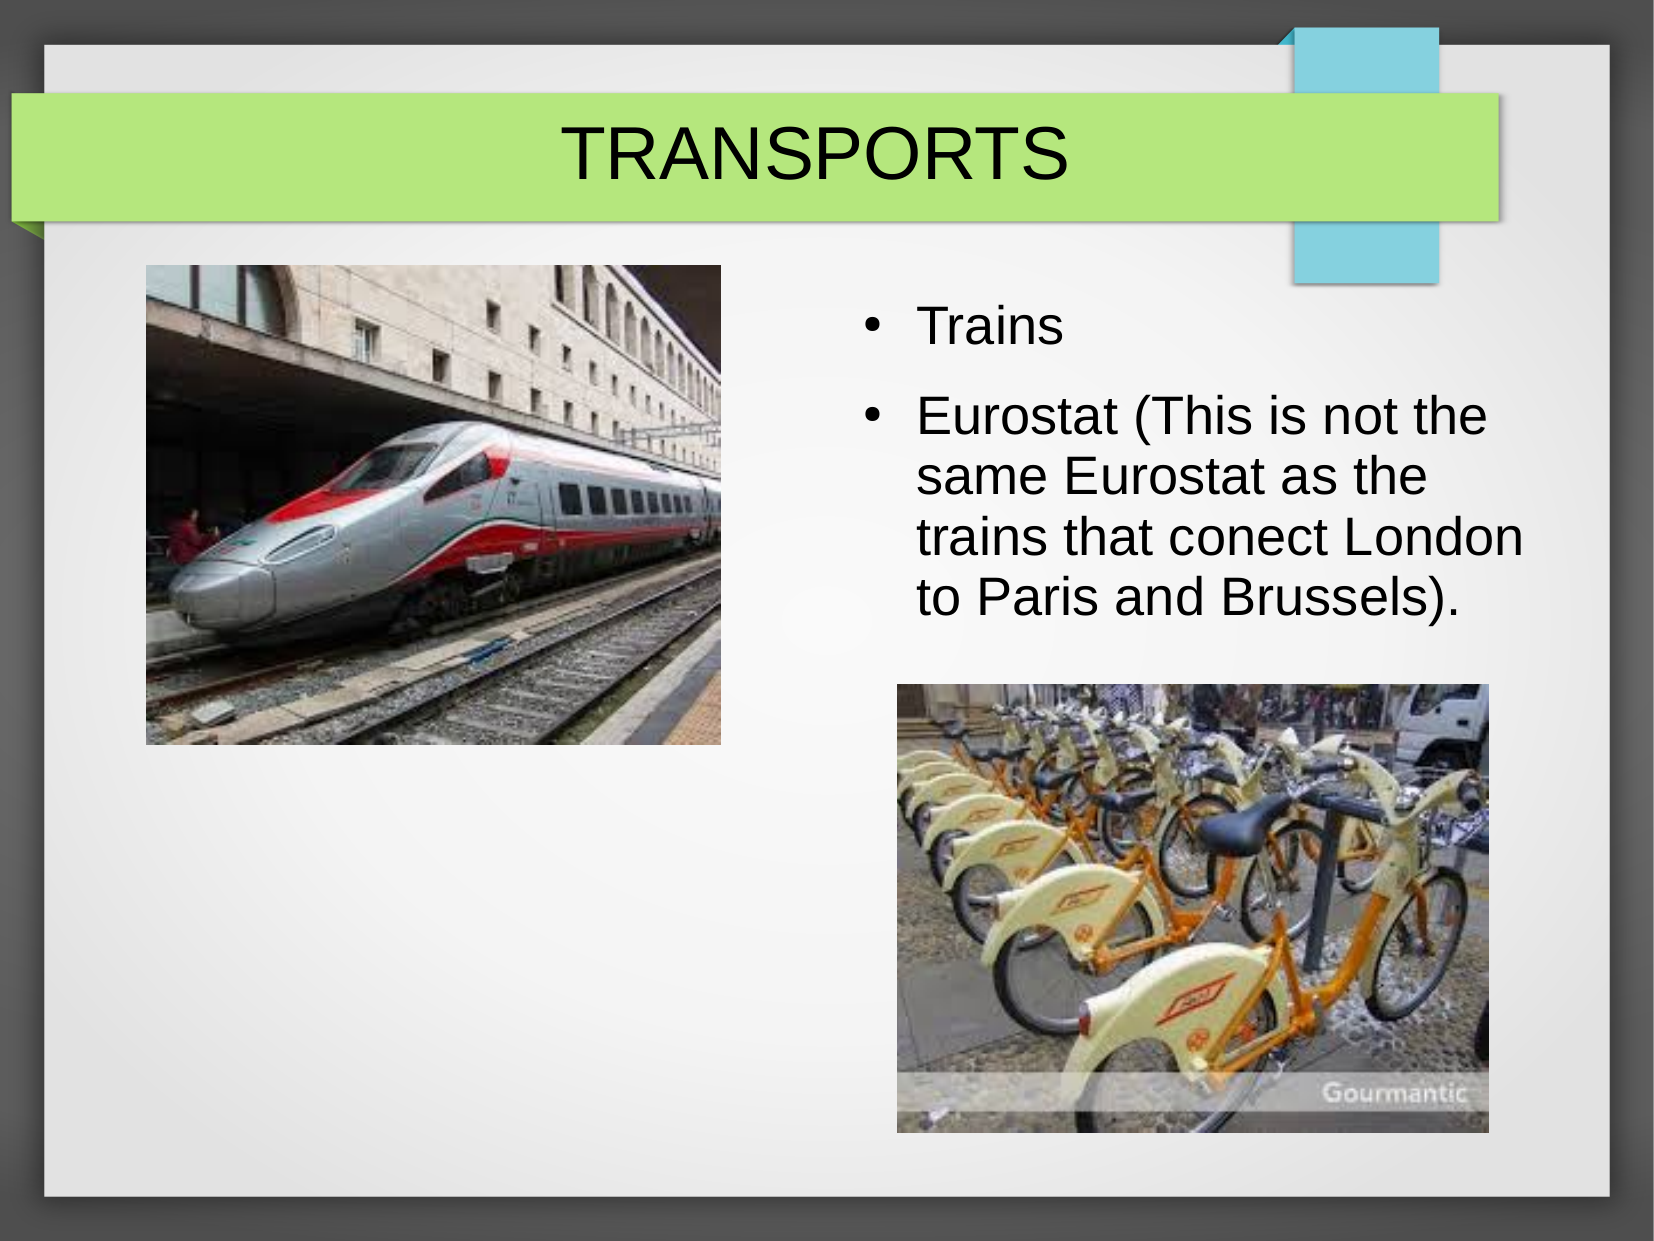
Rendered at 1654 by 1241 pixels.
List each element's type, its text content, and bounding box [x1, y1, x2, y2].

picture [0, 0, 1654, 1241]
list Trains Eurostat (This is not the same Eurostat as the trains that conect London to Paris and Brussels). [845, 295, 1572, 1015]
title TRANSPORTS [82, 94, 1264, 213]
